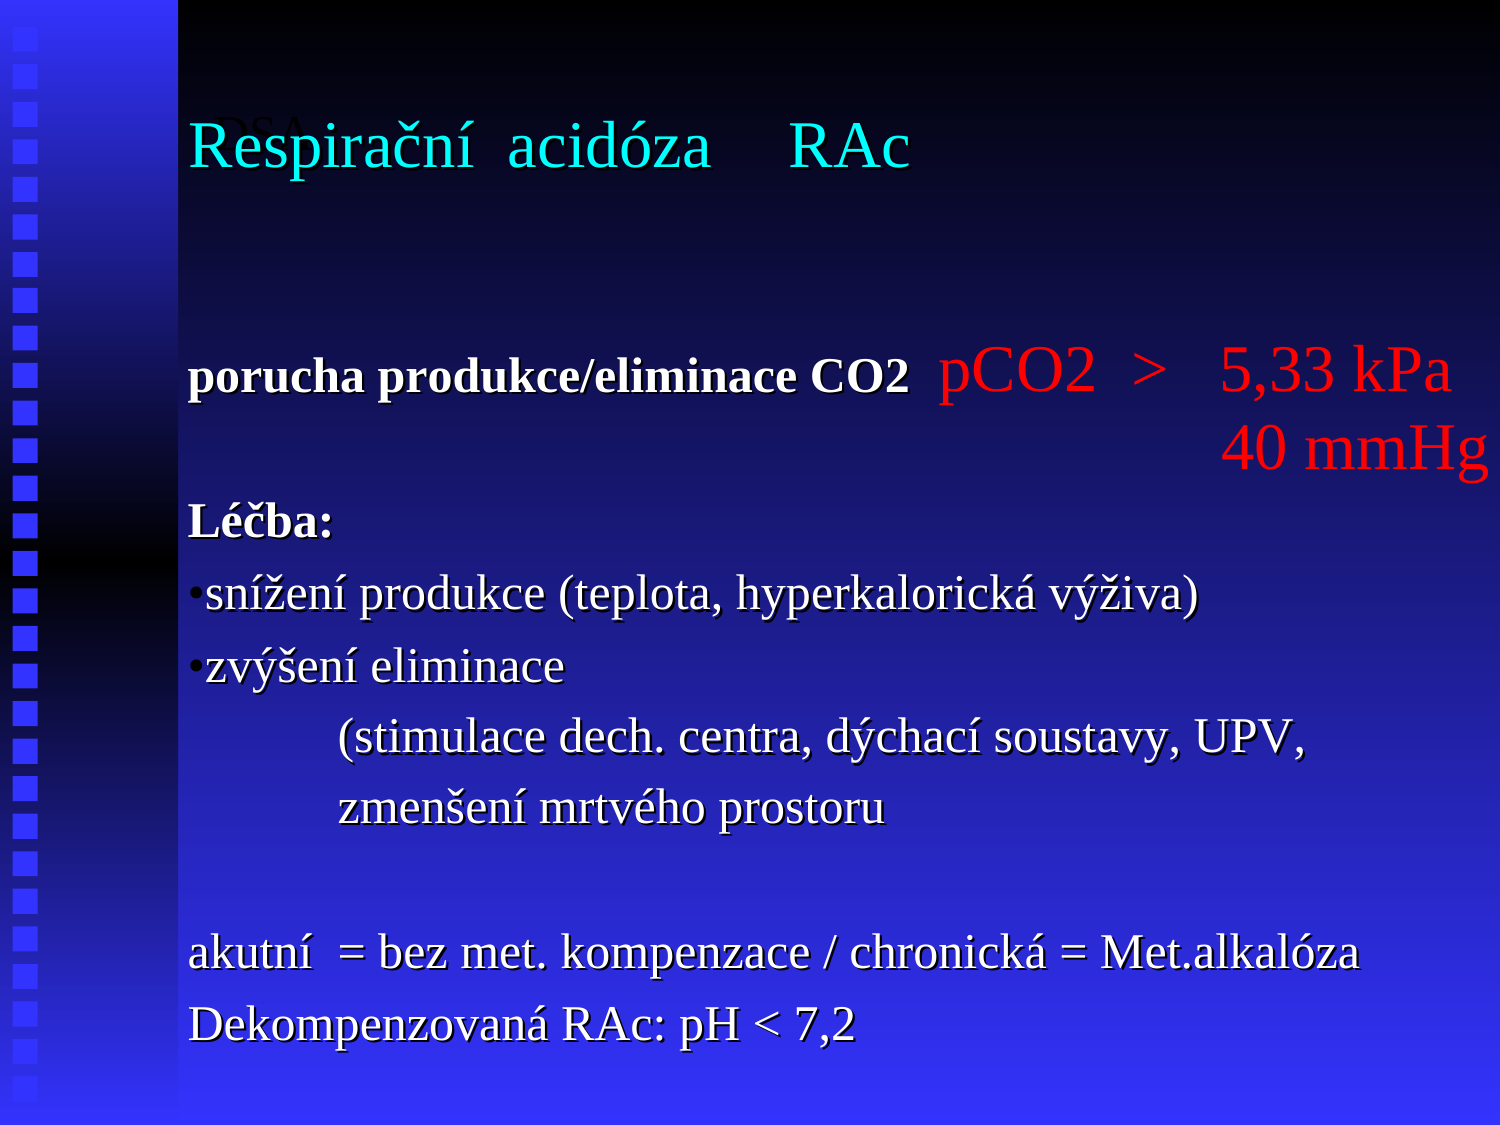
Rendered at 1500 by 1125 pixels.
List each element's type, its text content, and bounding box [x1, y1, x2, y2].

title Respirační acidóza RAc [188, 39, 1486, 247]
text_box pCO2 > 5,33 kPa 40 mmHg [921, 328, 1500, 486]
list porucha produkce/eliminace CO2 Léčba: snížení produkce (teplota, hyperkalorická výživa) zvýšení eliminace (stimulace dech. centra, dýchací soustavy, UPV, zmenšení mrtvého prostoru akutní = bez met. kompenzace / chronická = Met.alkalóza Dekompenzovaná RAc: pH < 7,2 [187, 344, 1463, 1094]
